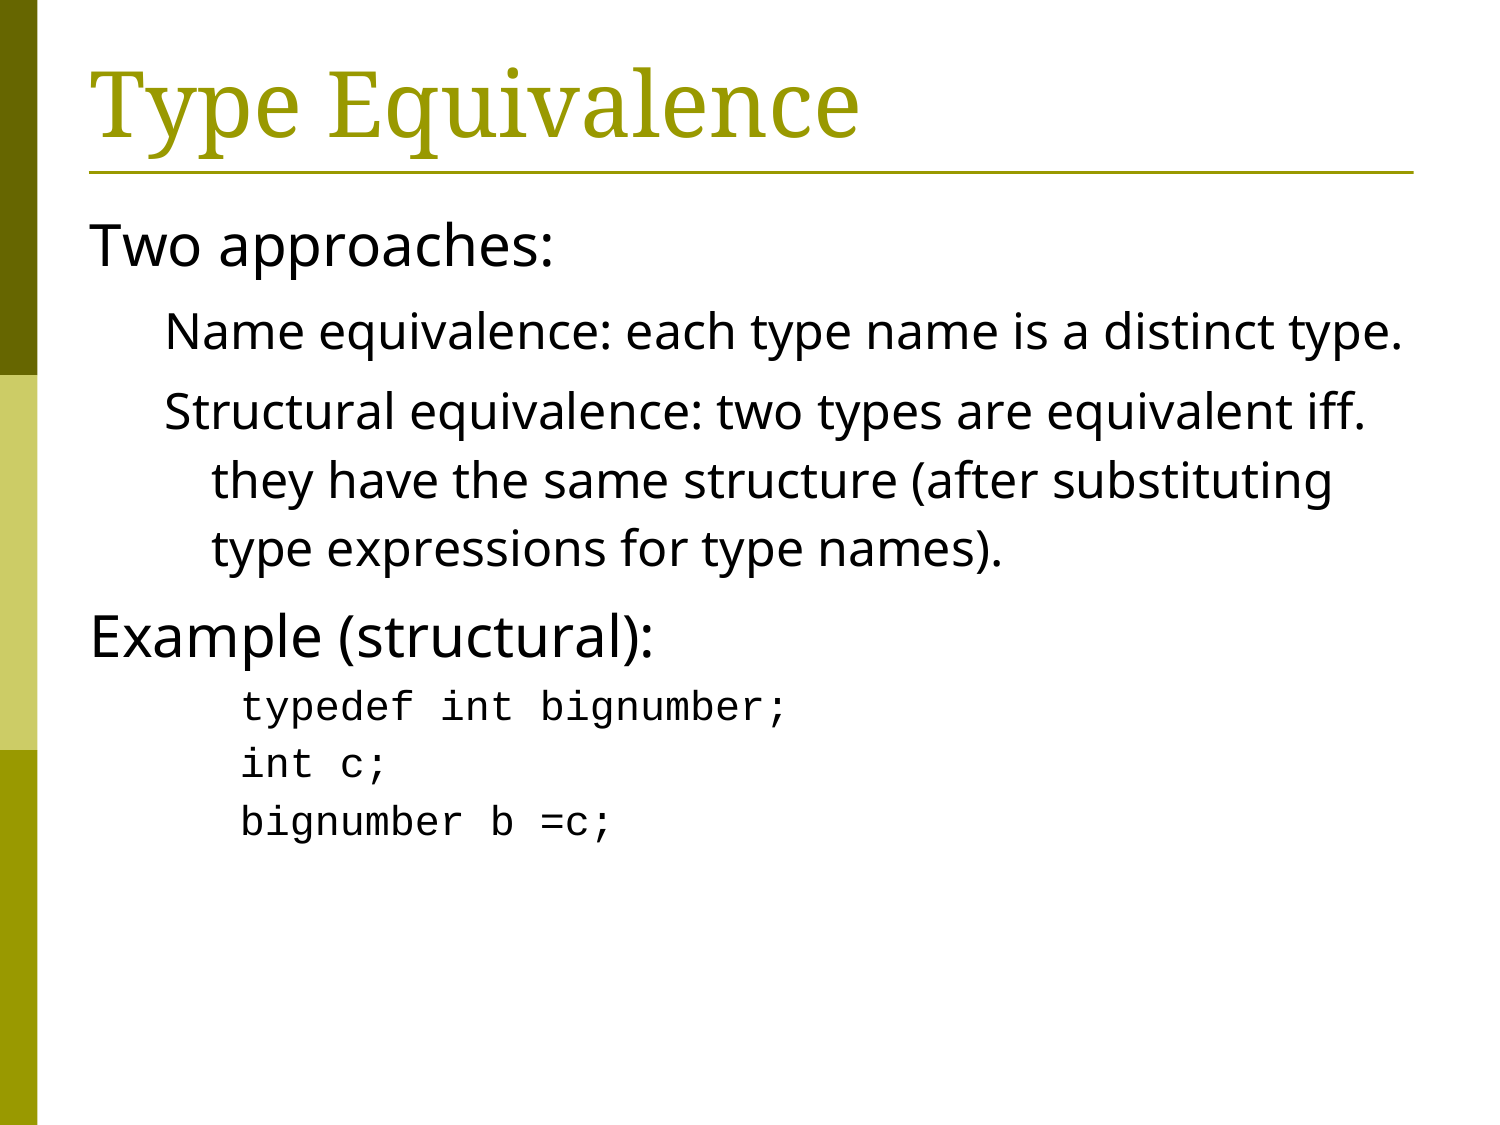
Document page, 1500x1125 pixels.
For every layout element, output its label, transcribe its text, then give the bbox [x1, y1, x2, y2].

list Two approaches: Name equivalence: each type name is a distinct type. Structural equivalence: two types are equivalent iff. they have the same structure (after substituting type expressions for type names). Example (structural): typedef int bignumber; int c; bignumber b =c; [75, 196, 1426, 1006]
title Type Equivalence [75, 45, 1426, 173]
